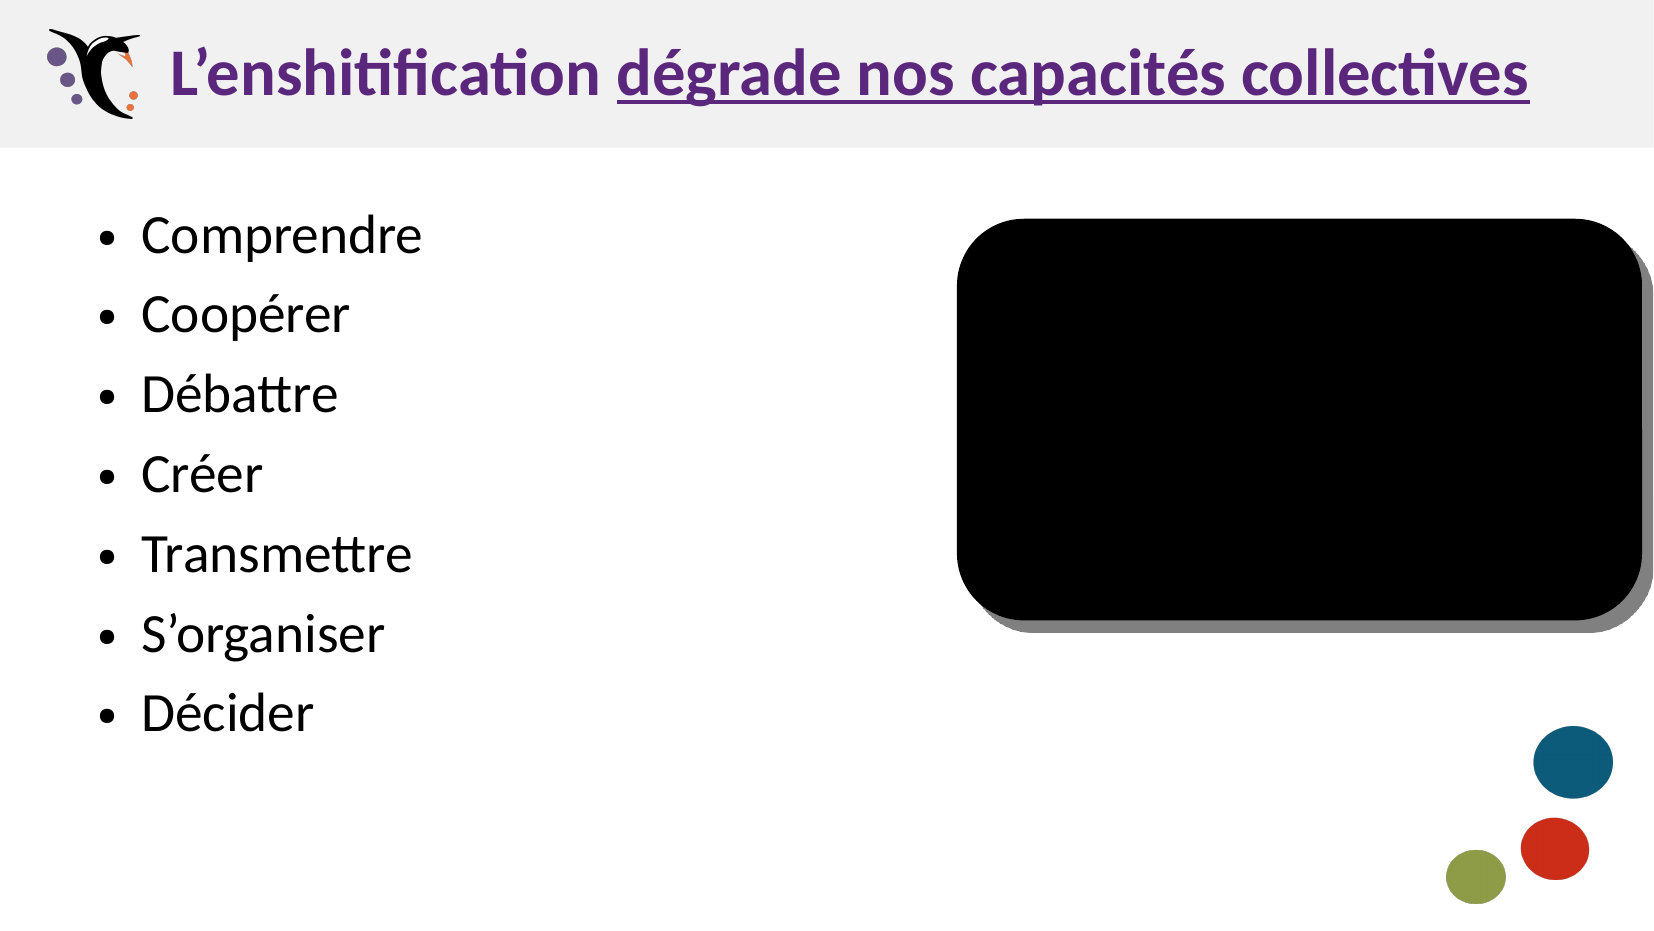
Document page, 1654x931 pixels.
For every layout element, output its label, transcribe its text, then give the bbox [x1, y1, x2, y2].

picture [1446, 726, 1613, 904]
list Comprendre Coopérer Débattre Créer Transmettre S’organiser Décider [82, 211, 1571, 752]
title L’enshitification dégrade nos capacités collectives [106, 0, 1595, 182]
picture [47, 29, 106, 119]
text_box [956, 218, 1643, 621]
